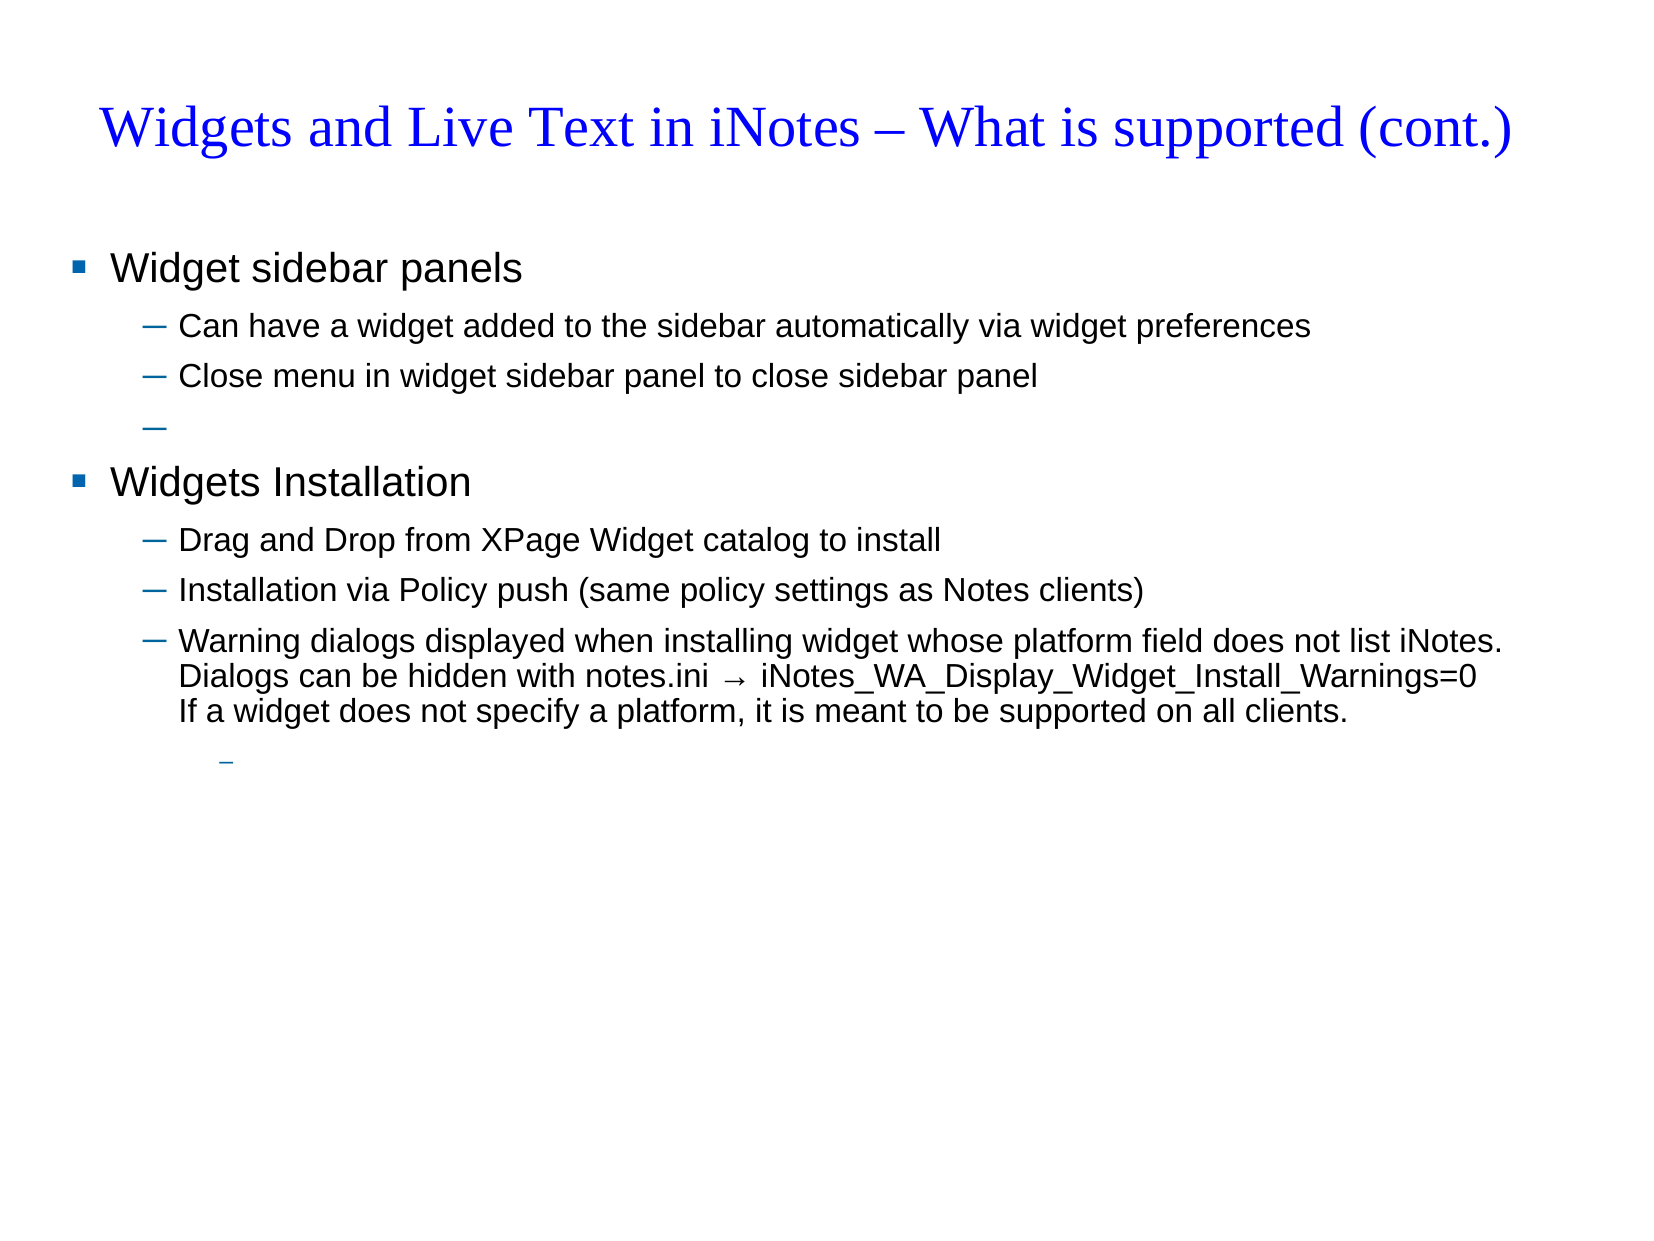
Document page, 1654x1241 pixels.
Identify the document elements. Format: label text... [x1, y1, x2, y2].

title Widgets and Live Text in iNotes – What is supported (cont.) [75, 37, 1538, 210]
list Widget sidebar panels Can have a widget added to the sidebar automatically via widget preferences Close menu in widget sidebar panel to close sidebar panel Widgets Installation Drag and Drop from XPage Widget catalog to install Installation via Policy push (same policy settings as Notes clients) Warning dialogs displayed when installing widget whose platform field does not list iNotes. Dialogs can be hidden with notes.ini → iNotes_WA_Display_Widget_Install_Warnings=0 If a widget does not specify a platform, it is meant to be supported on all clients. [54, 247, 1605, 1240]
